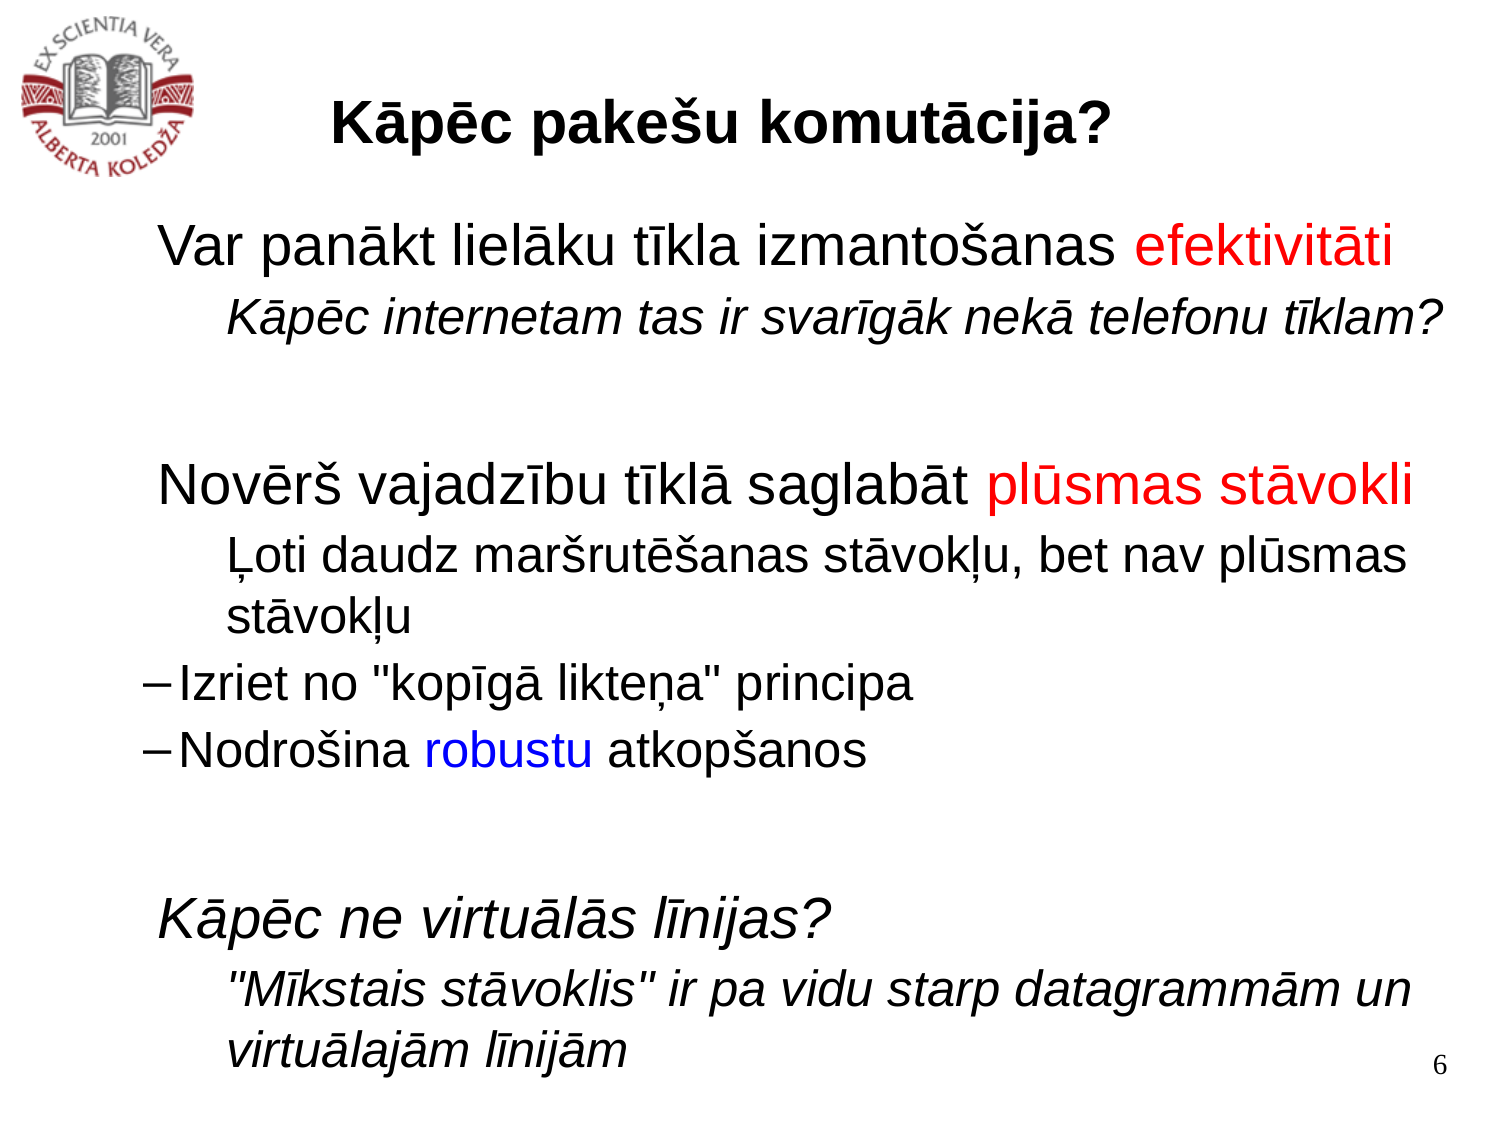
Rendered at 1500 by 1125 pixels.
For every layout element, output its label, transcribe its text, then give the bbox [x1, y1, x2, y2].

title Kāpēc pakešu komutācija? [50, 62, 1374, 175]
picture [21, 16, 194, 177]
list Var panākt lielāku tīkla izmantošanas efektivitāti Kāpēc internetam tas ir svarīgāk nekā telefonu tīklam? Novērš vajadzību tīklā saglabāt plūsmas stāvokli Ļoti daudz maršrutēšanas stāvokļu, bet nav plūsmas stāvokļu Izriet no "kopīgā likteņa" principa Nodrošina robustu atkopšanos Kāpēc ne virtuālās līnijas? "Mīkstais stāvoklis" ir pa vidu starp datagrammām un virtuālajām līnijām [74, 200, 1463, 1101]
text_box <skaitlis> [1312, 1037, 1463, 1101]
